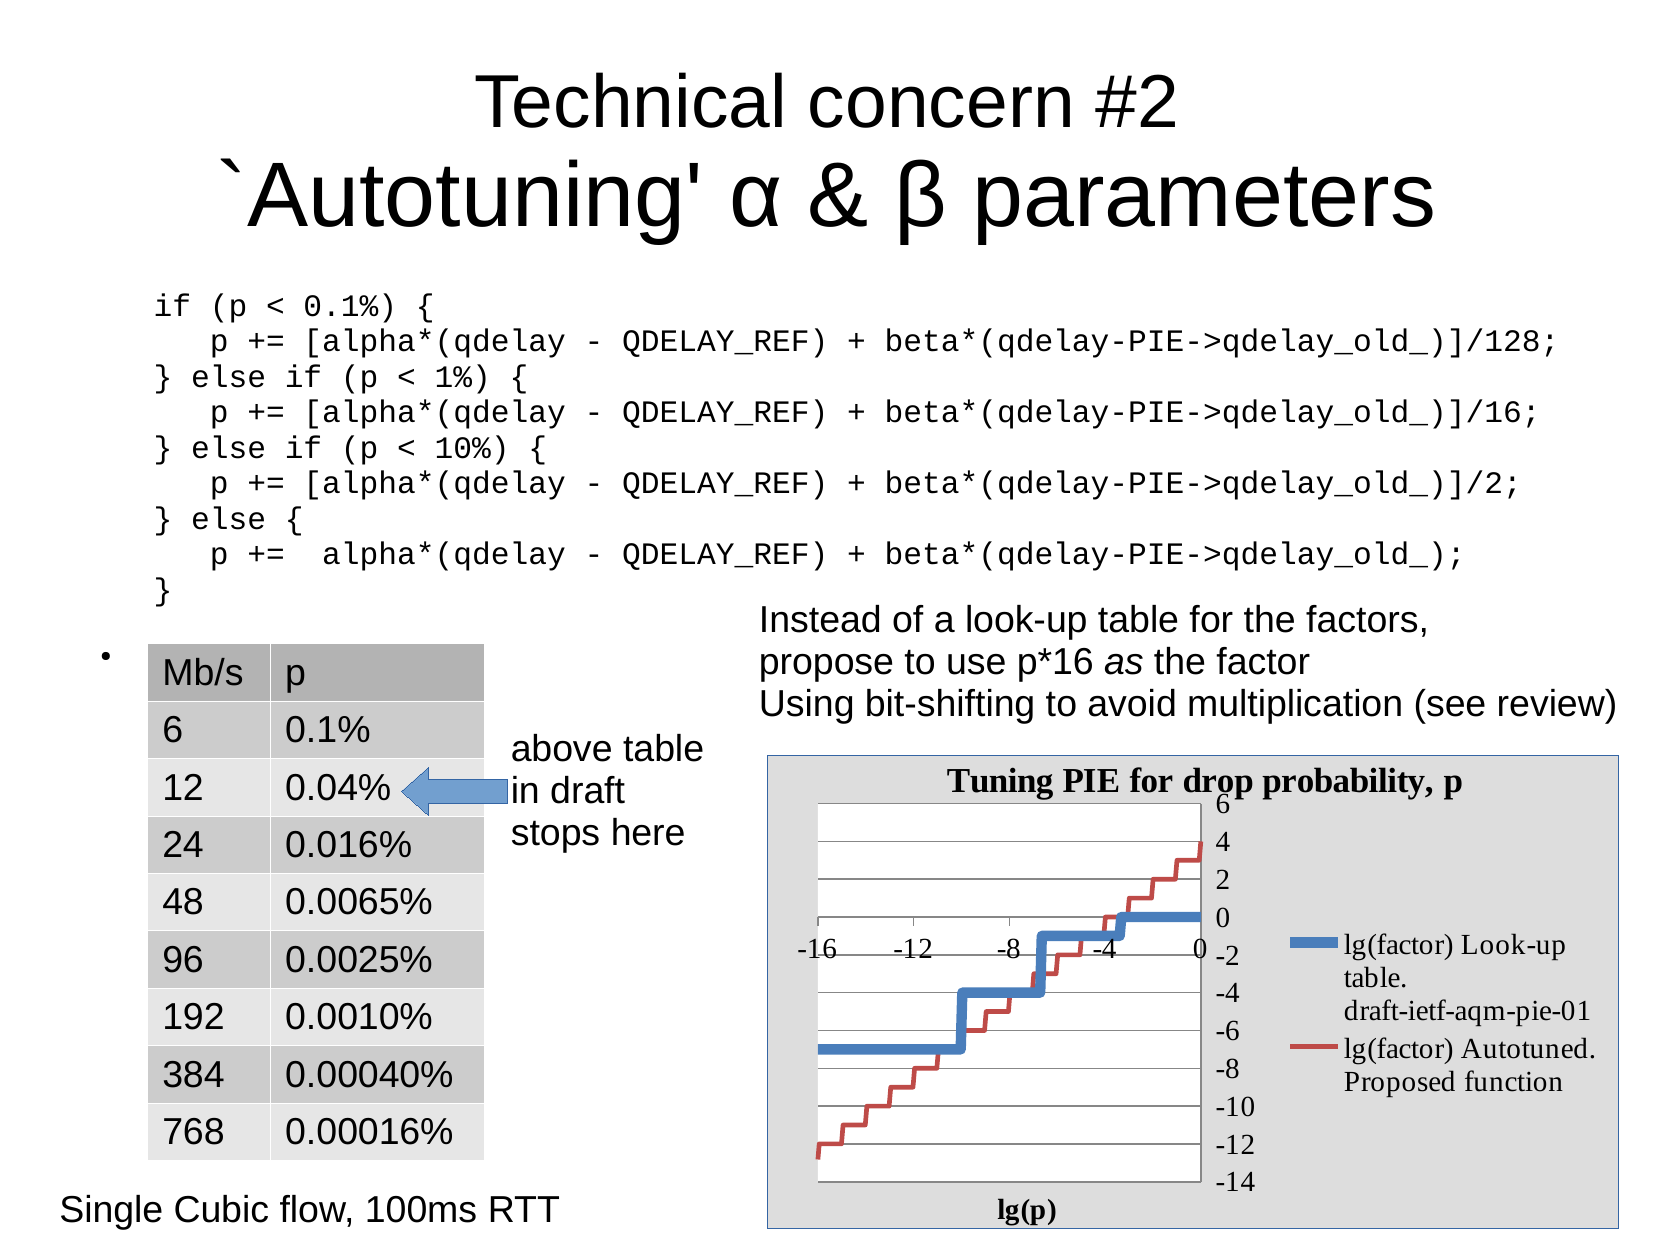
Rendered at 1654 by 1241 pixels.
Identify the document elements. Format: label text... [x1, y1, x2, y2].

table_cell 384 [148, 1046, 270, 1103]
table_cell 24 [148, 817, 270, 873]
table_cell 0.00040% [271, 1046, 484, 1103]
text_box above table in draft stops here [496, 720, 719, 862]
text_box [767, 1010, 779, 1229]
text_box Single Cubic flow, 100ms RTT [44, 1181, 575, 1238]
table_cell 96 [148, 931, 270, 988]
chart [779, 733, 1630, 1235]
text_box Instead of a look-up table for the factors, propose to use p*16 as the factor Using bit-shifting to avoid multiplication (see review) [744, 591, 1643, 733]
table_header p [271, 644, 484, 701]
table_cell 0.1% [271, 702, 484, 758]
table_cell 768 [148, 1104, 270, 1160]
table_cell 0.016% [271, 817, 484, 873]
list if (p < 0.1%) { p += [alpha*(qdelay - QDELAY_REF) + beta*(qdelay-PIE->qdelay_old_)]/128; } else if (p < 1%) { p += [alpha*(qdelay - QDELAY_REF) + beta*(qdelay-PIE->qdelay_old_)]/16; } else if (p < 10%) { p += [alpha*(qdelay - QDELAY_REF) + beta*(qdelay-PIE->qdelay_old_)]/2; } else { p += alpha*(qdelay - QDELAY_REF) + beta*(qdelay-PIE->qdelay_old_); } [82, 290, 1571, 1010]
table_cell 6 [148, 702, 270, 758]
table_cell 0.04% [429, 804, 484, 816]
table_cell 0.0025% [271, 931, 484, 988]
table_cell 48 [148, 874, 270, 930]
table_header Mb/s [148, 644, 270, 701]
table_cell 192 [148, 989, 270, 1045]
text_box [401, 767, 496, 816]
table_cell 12 [148, 759, 270, 816]
table_cell 0.0065% [271, 874, 484, 930]
table_cell 0.00016% [271, 1104, 484, 1160]
title Technical concern #2 `Autotuning' α & β parameters [82, 49, 1571, 257]
table_cell 0.04% [271, 759, 484, 816]
table_cell 0.0010% [271, 989, 484, 1045]
